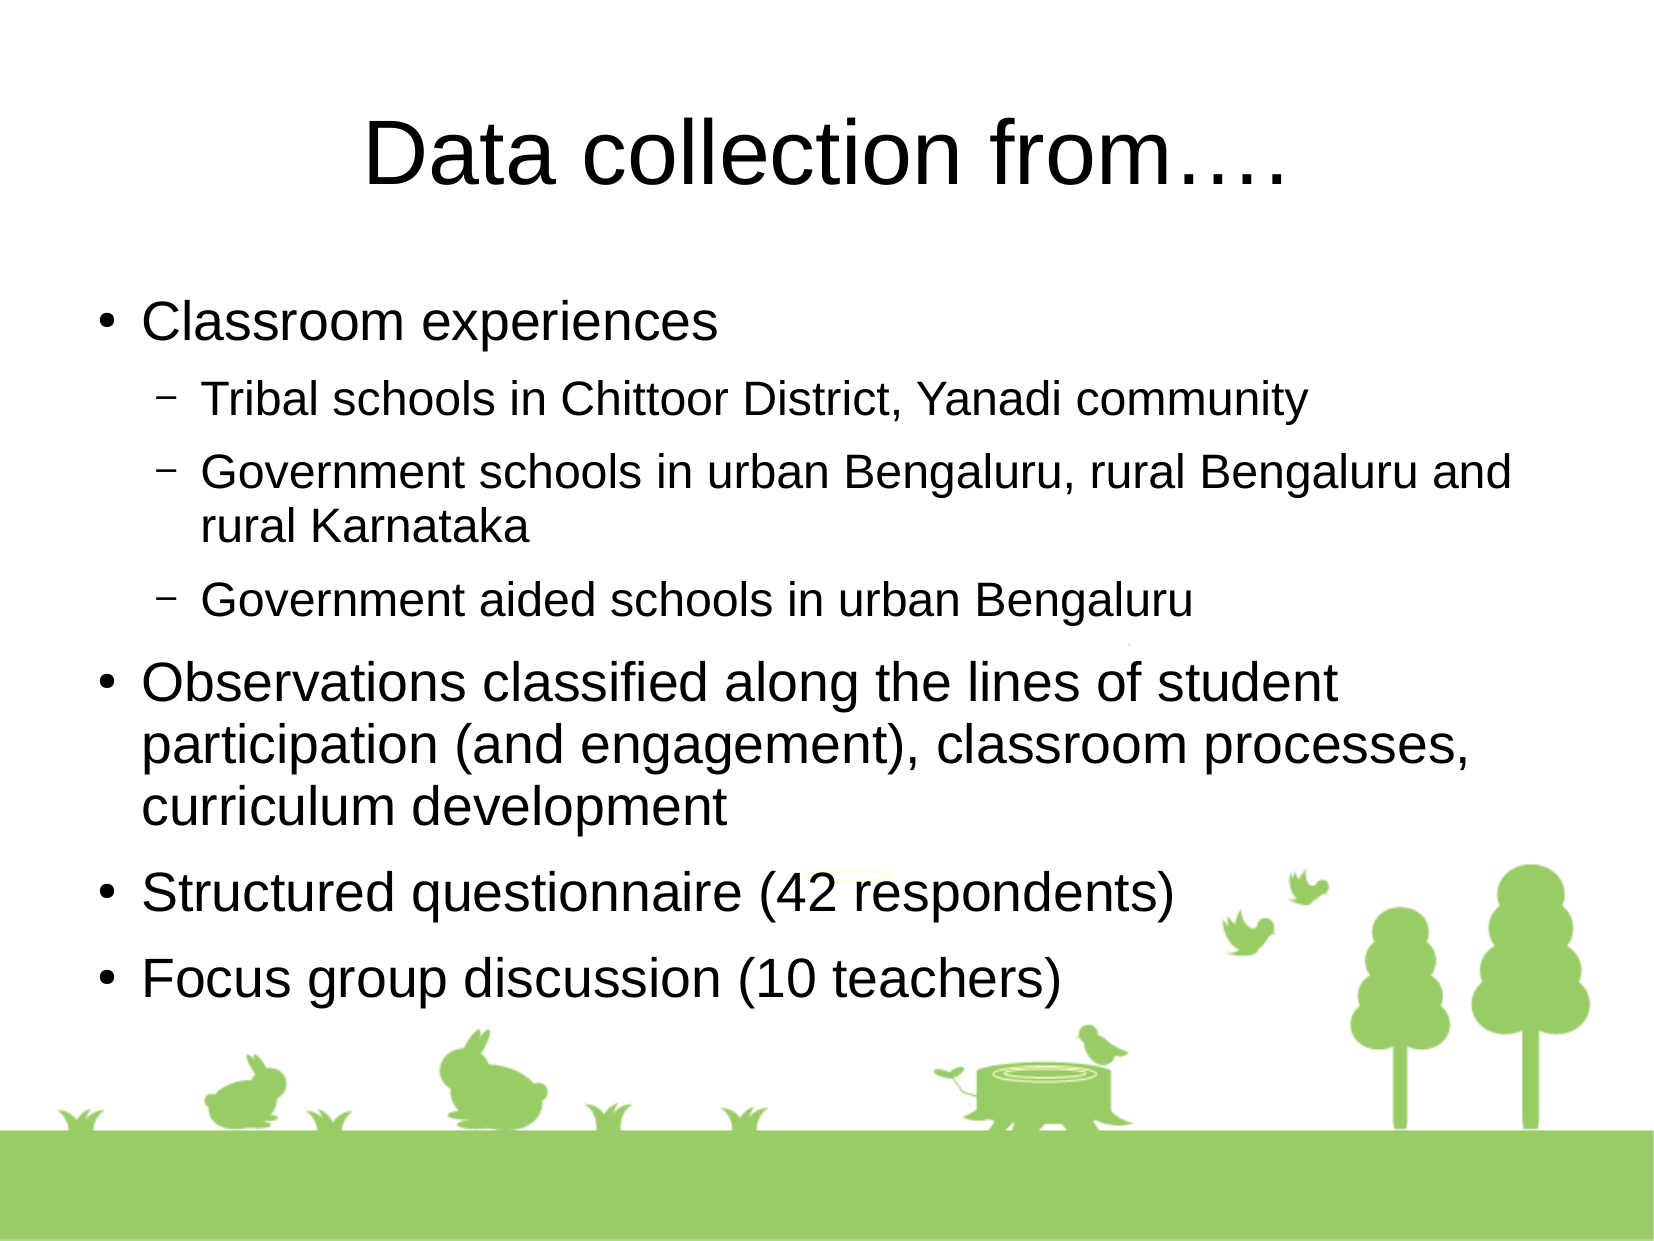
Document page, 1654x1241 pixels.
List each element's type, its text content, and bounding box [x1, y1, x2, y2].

picture [0, 0, 1654, 1241]
title Data collection from…. [82, 49, 1571, 257]
list Classroom experiences Tribal schools in Chittoor District, Yanadi community Government schools in urban Bengaluru, rural Bengaluru and rural Karnataka Government aided schools in urban Bengaluru Observations classified along the lines of student participation (and engagement), classroom processes, curriculum development Structured questionnaire (42 respondents) Focus group discussion (10 teachers) [82, 290, 1571, 1010]
